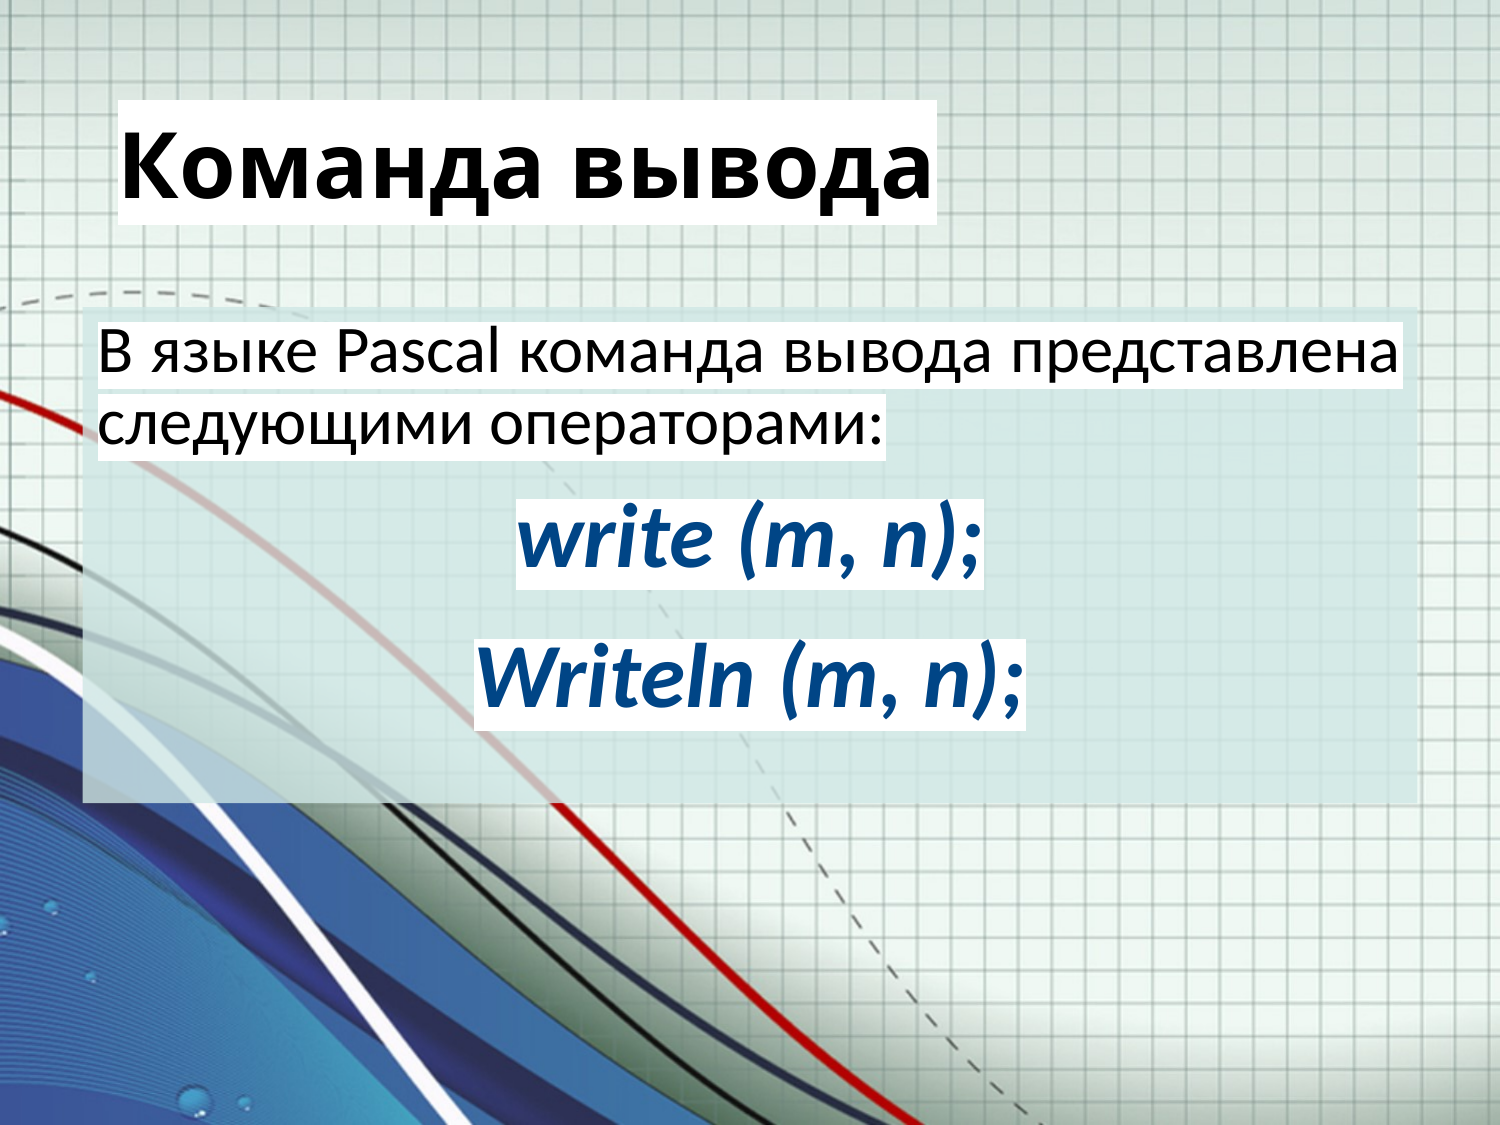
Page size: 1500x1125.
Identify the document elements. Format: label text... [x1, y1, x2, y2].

title Команда вывода [103, 59, 1397, 278]
picture [0, 0, 1500, 1125]
list В языке Pascal команда вывода представлена следующими операторами: write (m, n); Writeln (m, n); [82, 307, 1418, 804]
